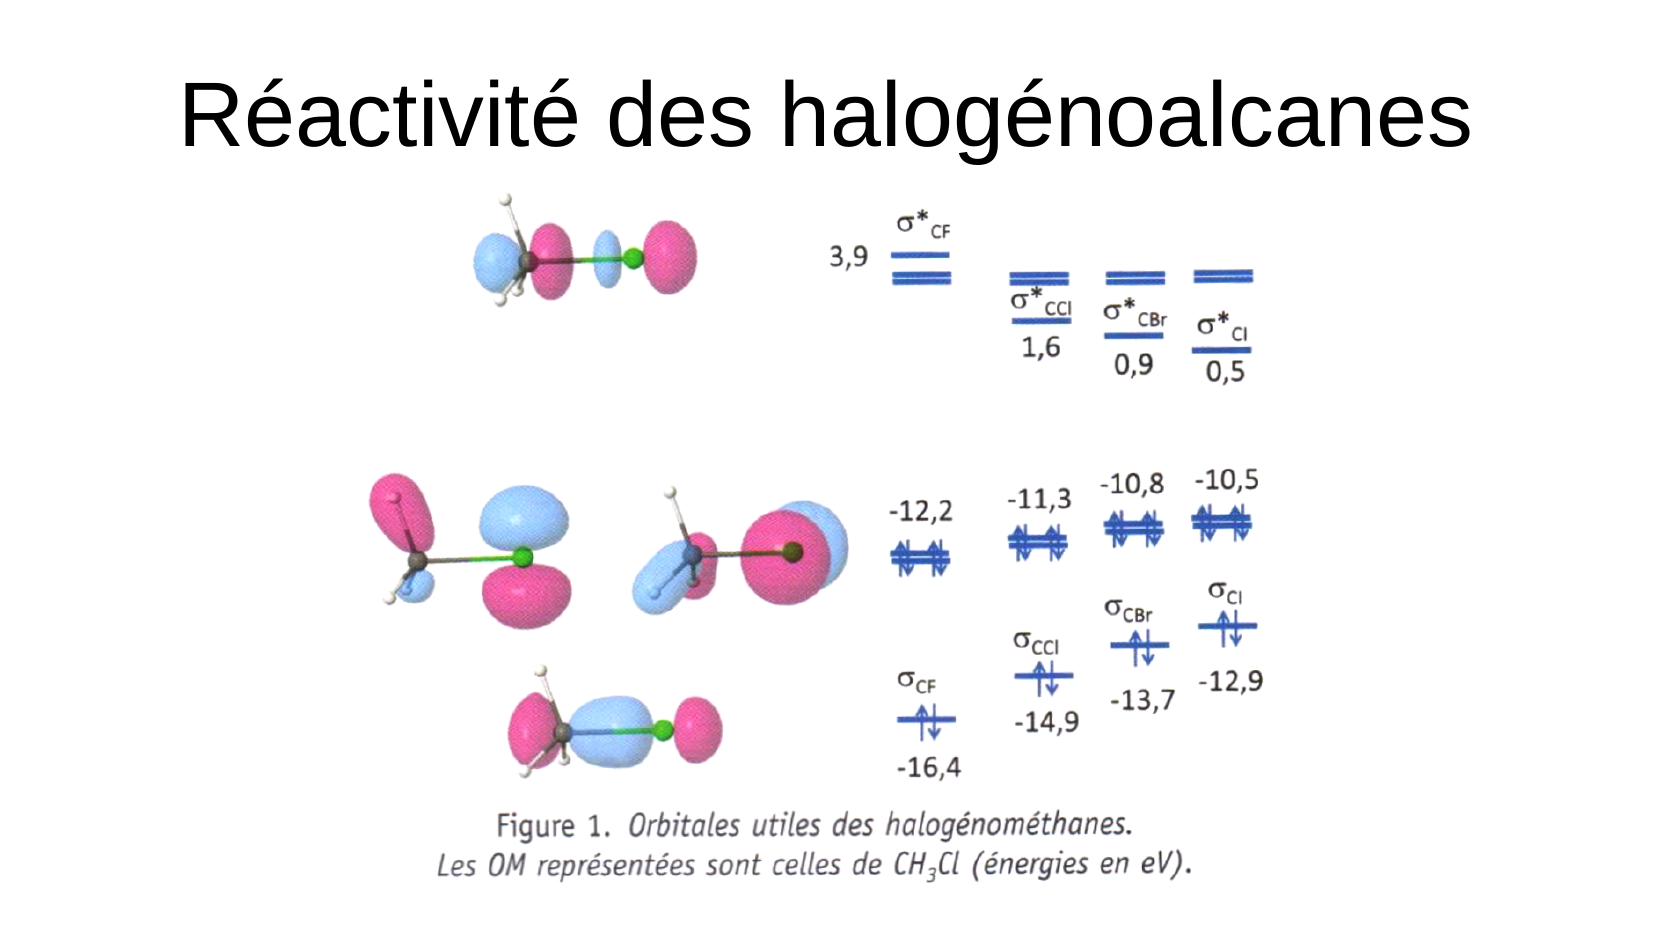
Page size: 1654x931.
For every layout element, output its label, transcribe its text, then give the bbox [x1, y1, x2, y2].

title Réactivité des halogénoalcanes [82, 37, 1571, 193]
picture [300, 162, 1322, 919]
